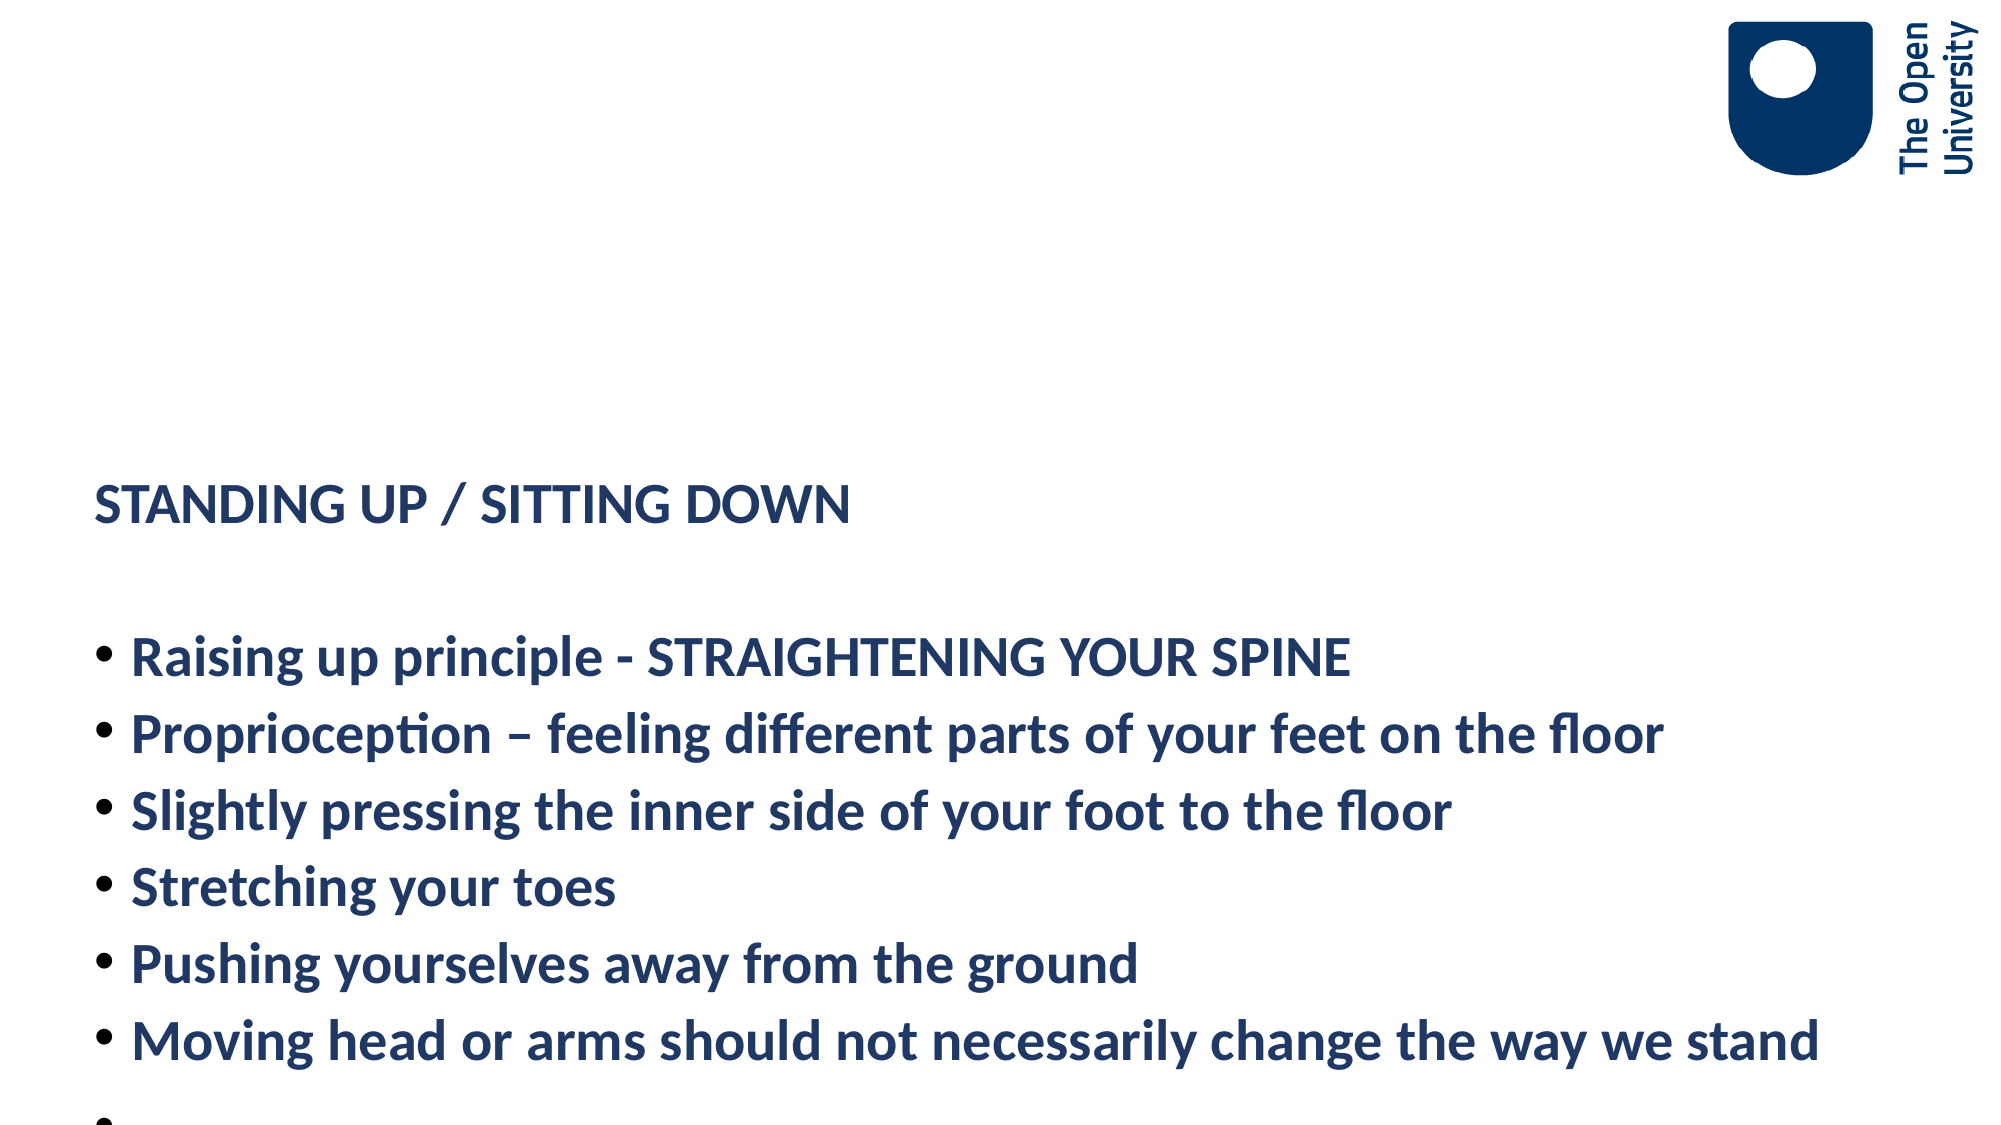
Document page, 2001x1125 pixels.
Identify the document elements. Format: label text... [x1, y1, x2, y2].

picture [1727, 18, 1981, 177]
list STANDING UP / SITTING DOWN Raising up principle - STRAIGHTENING YOUR SPINE Proprioception – feeling different parts of your feet on the floor Slightly pressing the inner side of your foot to the floor Stretching your toes Pushing yourselves away from the ground Moving head or arms should not necessarily change the way we stand [79, 471, 1855, 1125]
